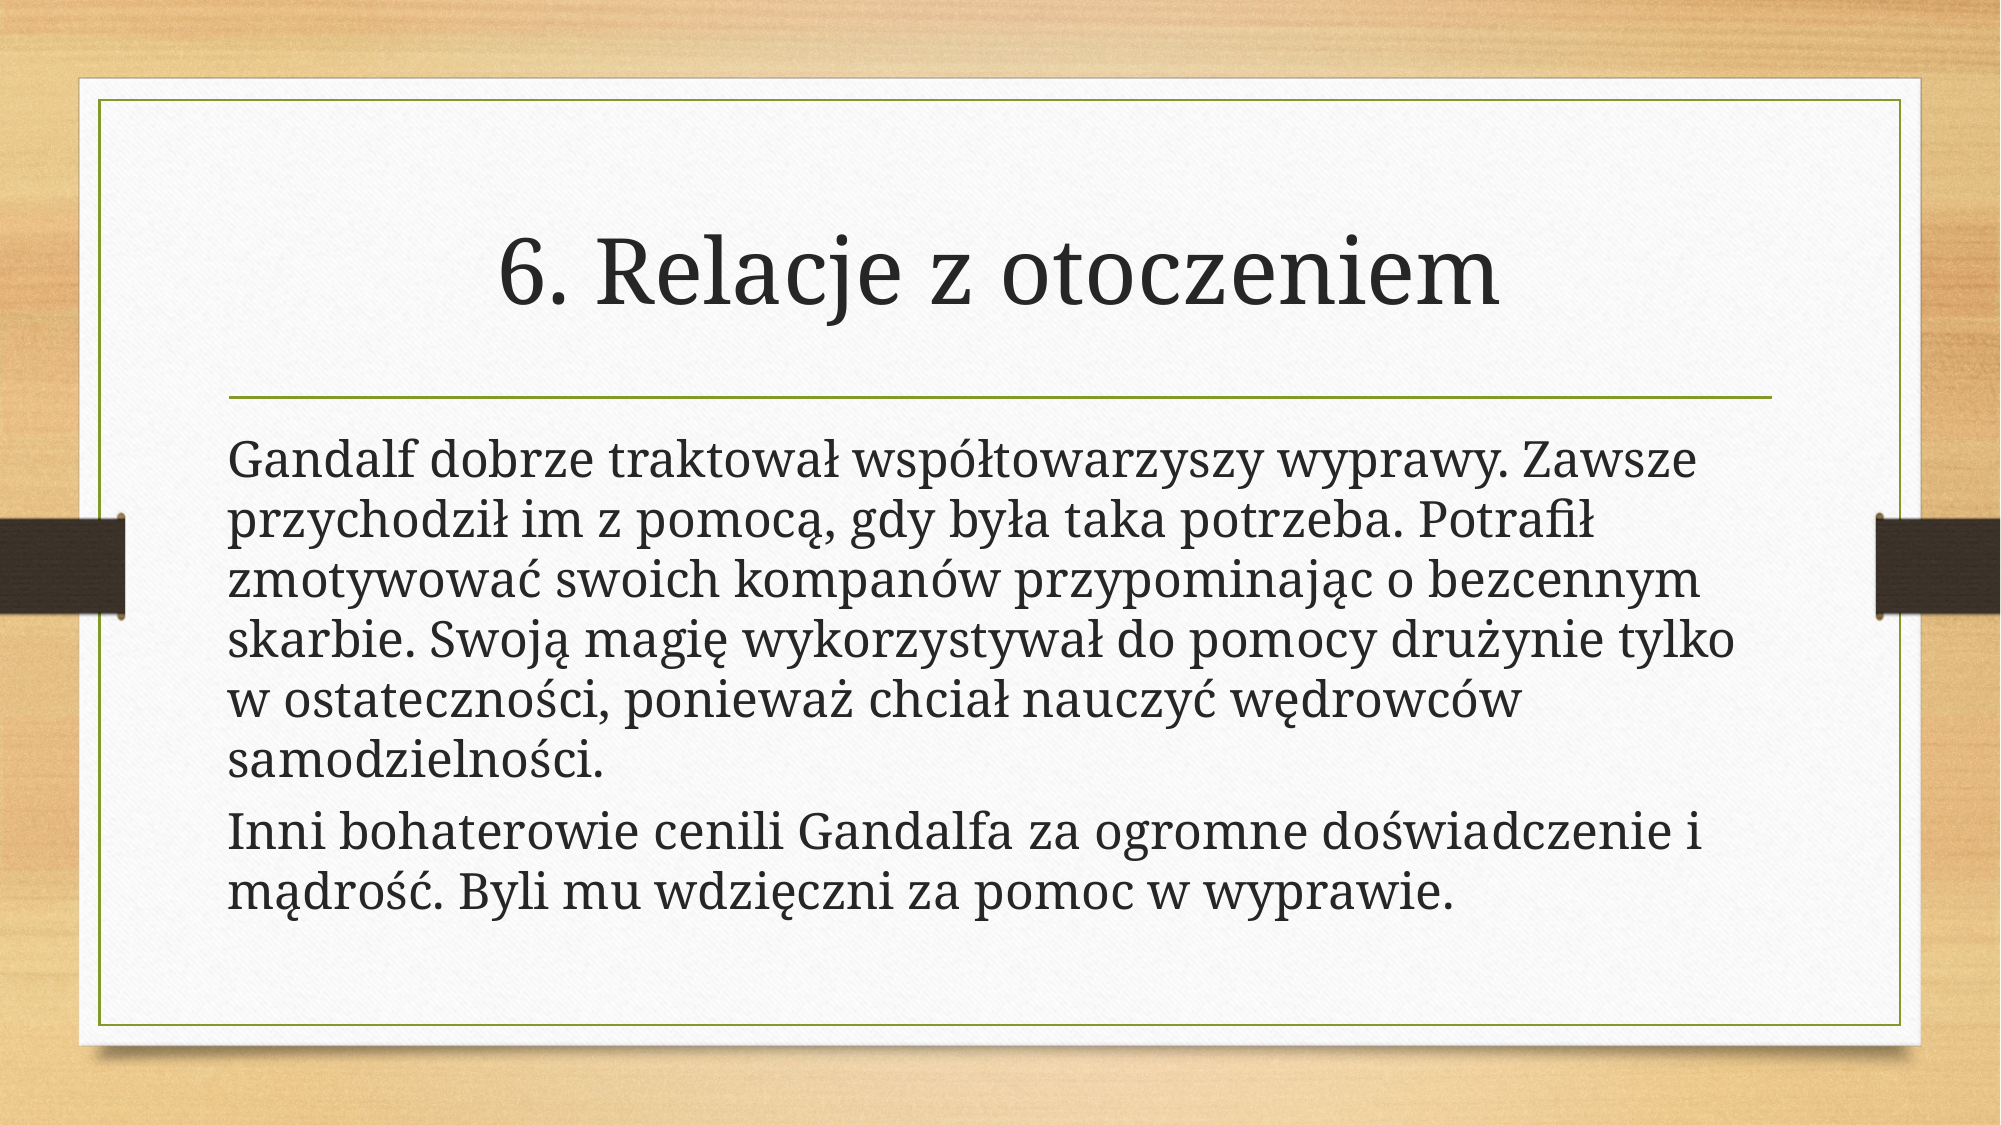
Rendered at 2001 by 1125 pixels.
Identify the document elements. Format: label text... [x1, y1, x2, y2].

title 6. Relacje z otoczeniem [212, 161, 1788, 376]
list Gandalf dobrze traktował współtowarzyszy wyprawy. Zawsze przychodził im z pomocą, gdy była taka potrzeba. Potrafił zmotywować swoich kompanów przypominając o bezcennym skarbie. Swoją magię wykorzystywał do pomocy drużynie tylko w ostateczności, ponieważ chciał nauczyć wędrowców samodzielności. Inni bohaterowie cenili Gandalfa za ogromne doświadczenie i mądrość. Byli mu wdzięczni za pomoc w wyprawie. [212, 419, 1788, 964]
